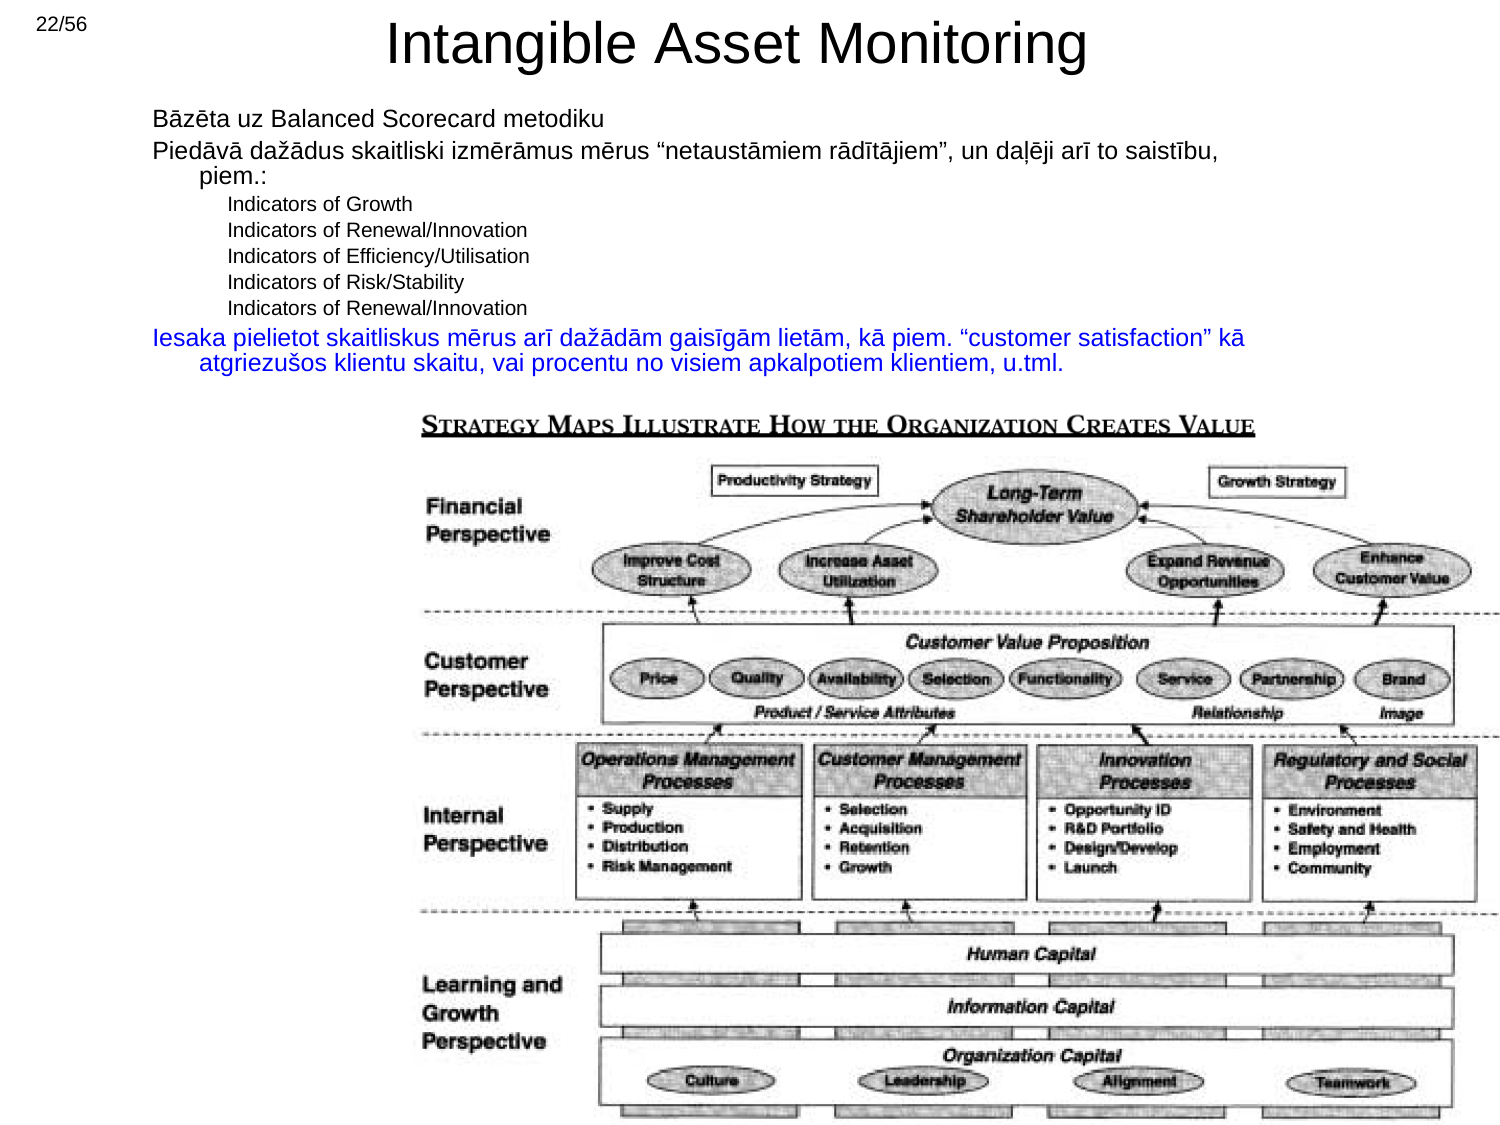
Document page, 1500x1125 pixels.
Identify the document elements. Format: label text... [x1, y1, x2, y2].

chart [412, 403, 1500, 1125]
title Intangible Asset Monitoring [99, 0, 1375, 88]
list Bāzēta uz Balanced Scorecard metodiku Piedāvā dažādus skaitliski izmērāmus mērus “netaustāmiem rādītājiem”, un daļēji arī to saistību, piem.: Indicators of Growth Indicators of Renewal/Innovation Indicators of Efficiency/Utilisation Indicators of Risk/Stability Indicators of Renewal/Innovation Iesaka pielietot skaitliskus mērus arī dažādām gaisīgām lietām, kā piem. “customer satisfaction” kā atgriezušos klientu skaitu, vai procentu no visiem apkalpotiem klientiem, u.tml. [62, 99, 1276, 401]
